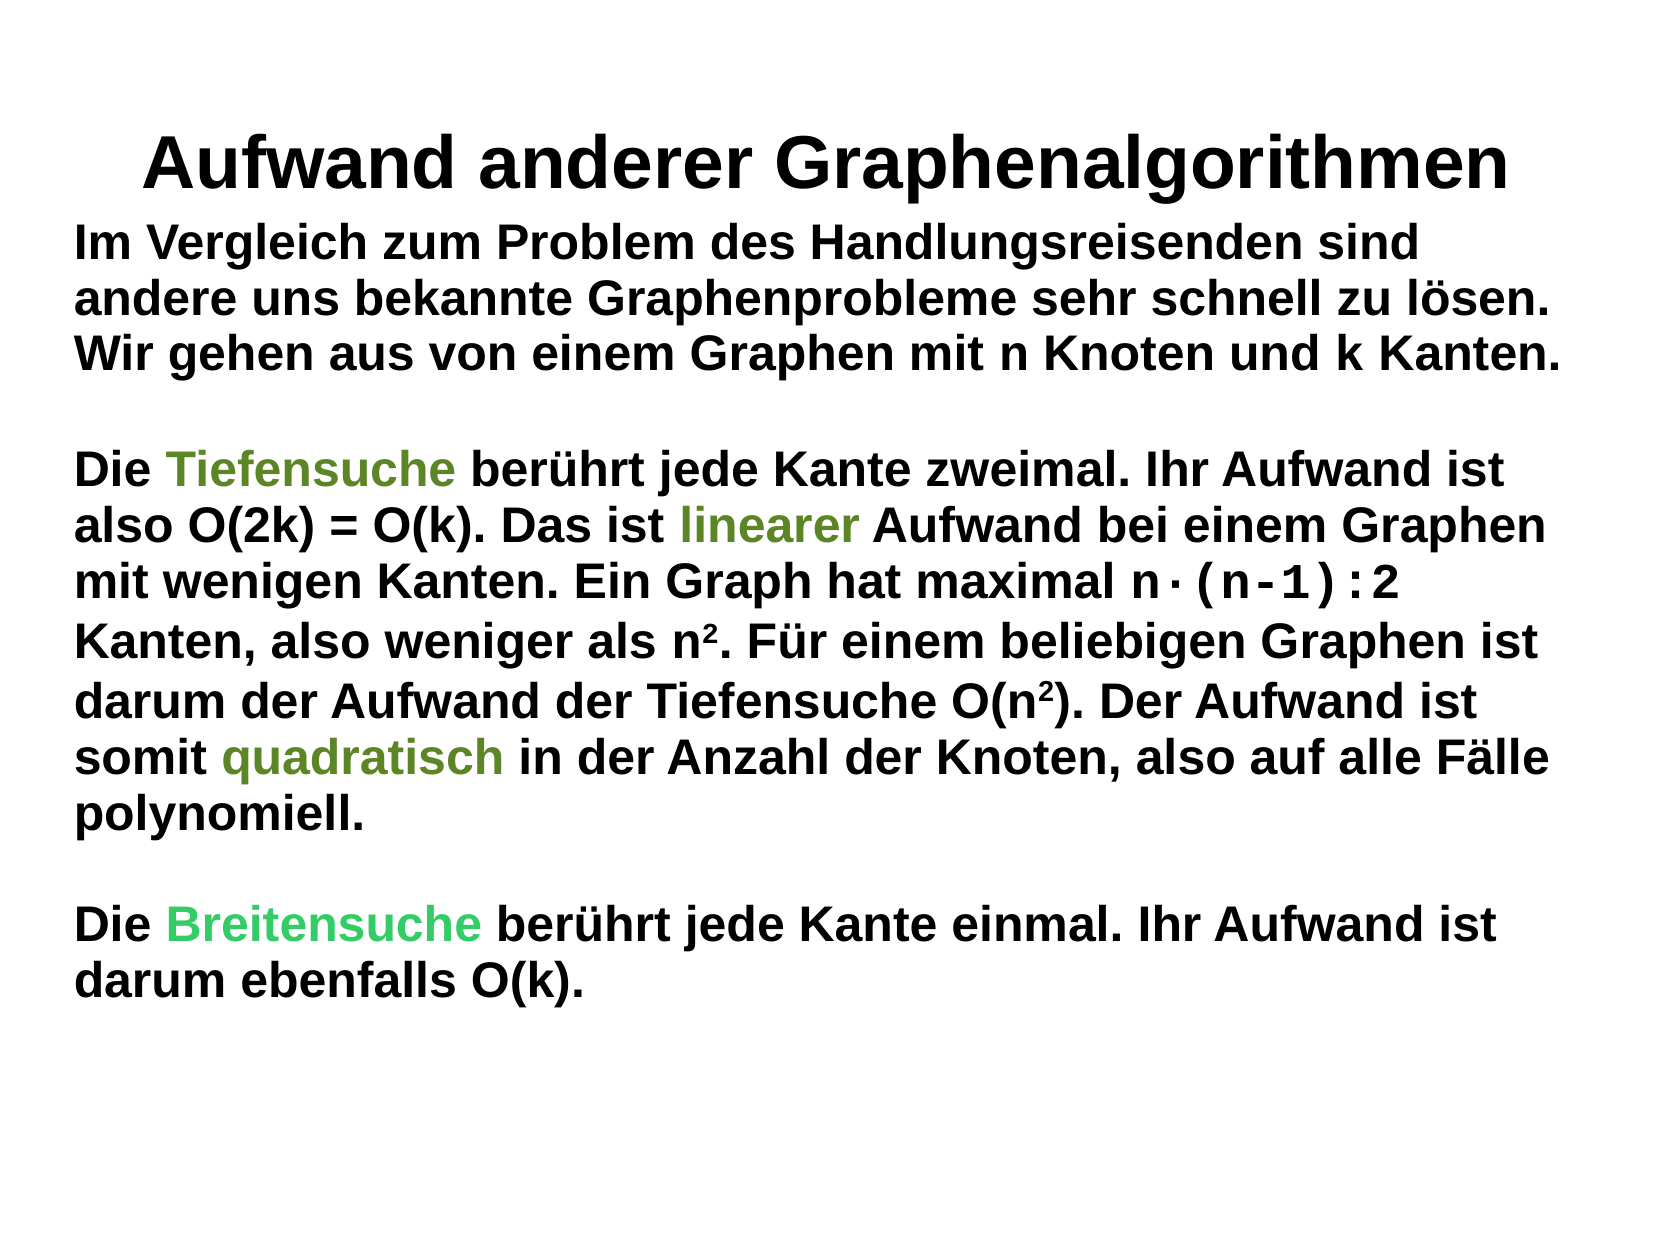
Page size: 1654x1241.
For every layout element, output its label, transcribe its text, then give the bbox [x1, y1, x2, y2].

title Aufwand anderer Graphenalgorithmen [88, 88, 1565, 206]
text_box Im Vergleich zum Problem des Handlungsreisenden sind andere uns bekannte Graphenprobleme sehr schnell zu lösen. Wir gehen aus von einem Graphen mit n Knoten und k Kanten. Die Tiefensuche berührt jede Kante zweimal. Ihr Aufwand ist also O(2k) = O(k). Das ist linearer Aufwand bei einem Graphen mit wenigen Kanten. Ein Graph hat maximal n·(n-1):2 Kanten, also weniger als n2. Für einem beliebigen Graphen ist darum der Aufwand der Tiefensuche O(n2). Der Aufwand ist somit quadratisch in der Anzahl der Knoten, also auf alle Fälle polynomiell. Die Breitensuche berührt jede Kante einmal. Ihr Aufwand ist darum ebenfalls O(k). [59, 206, 1595, 1148]
